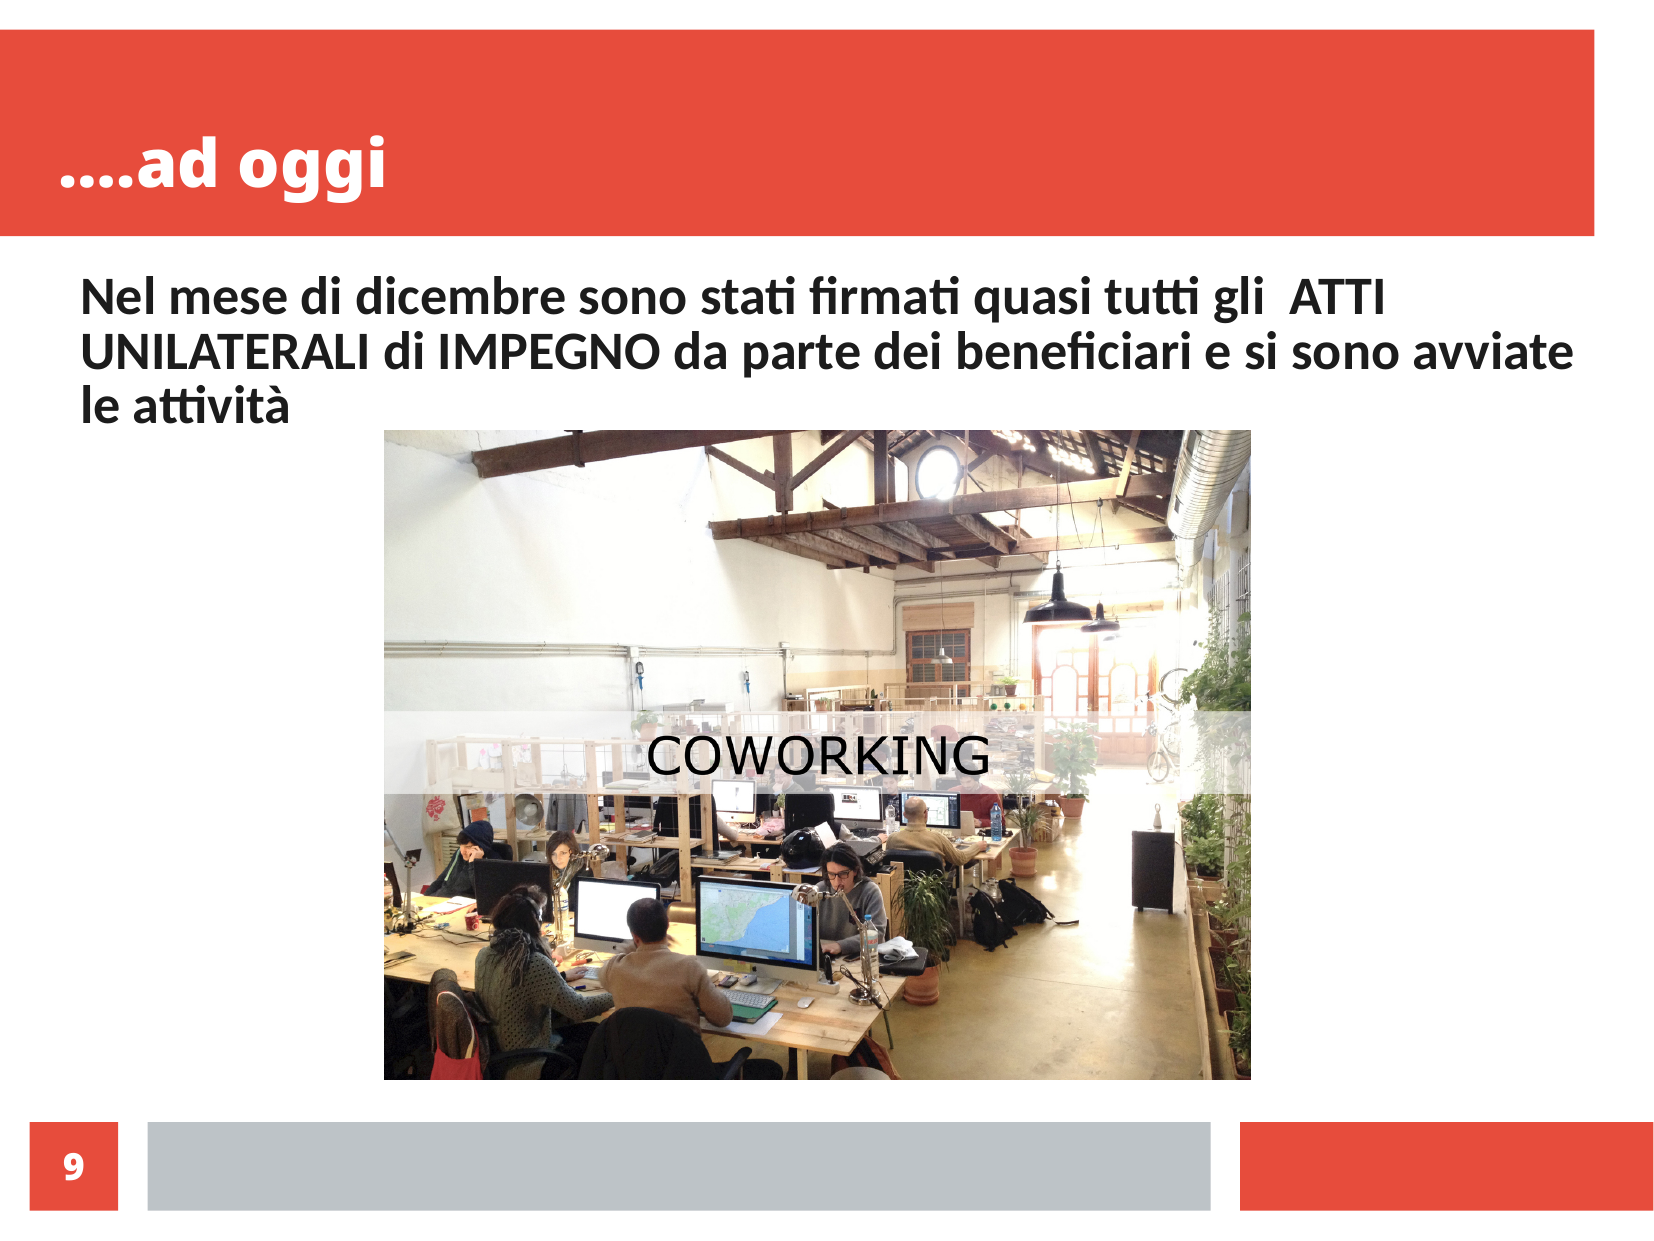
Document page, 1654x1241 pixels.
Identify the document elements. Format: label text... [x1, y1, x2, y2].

title ….ad oggi [59, 59, 1595, 207]
picture [384, 430, 1251, 1080]
list Nel mese di dicembre sono stati firmati quasi tutti gli ATTI UNILATERALI di IMPEGNO da parte dei beneficiari e si sono avviate le attività [80, 274, 1587, 1042]
